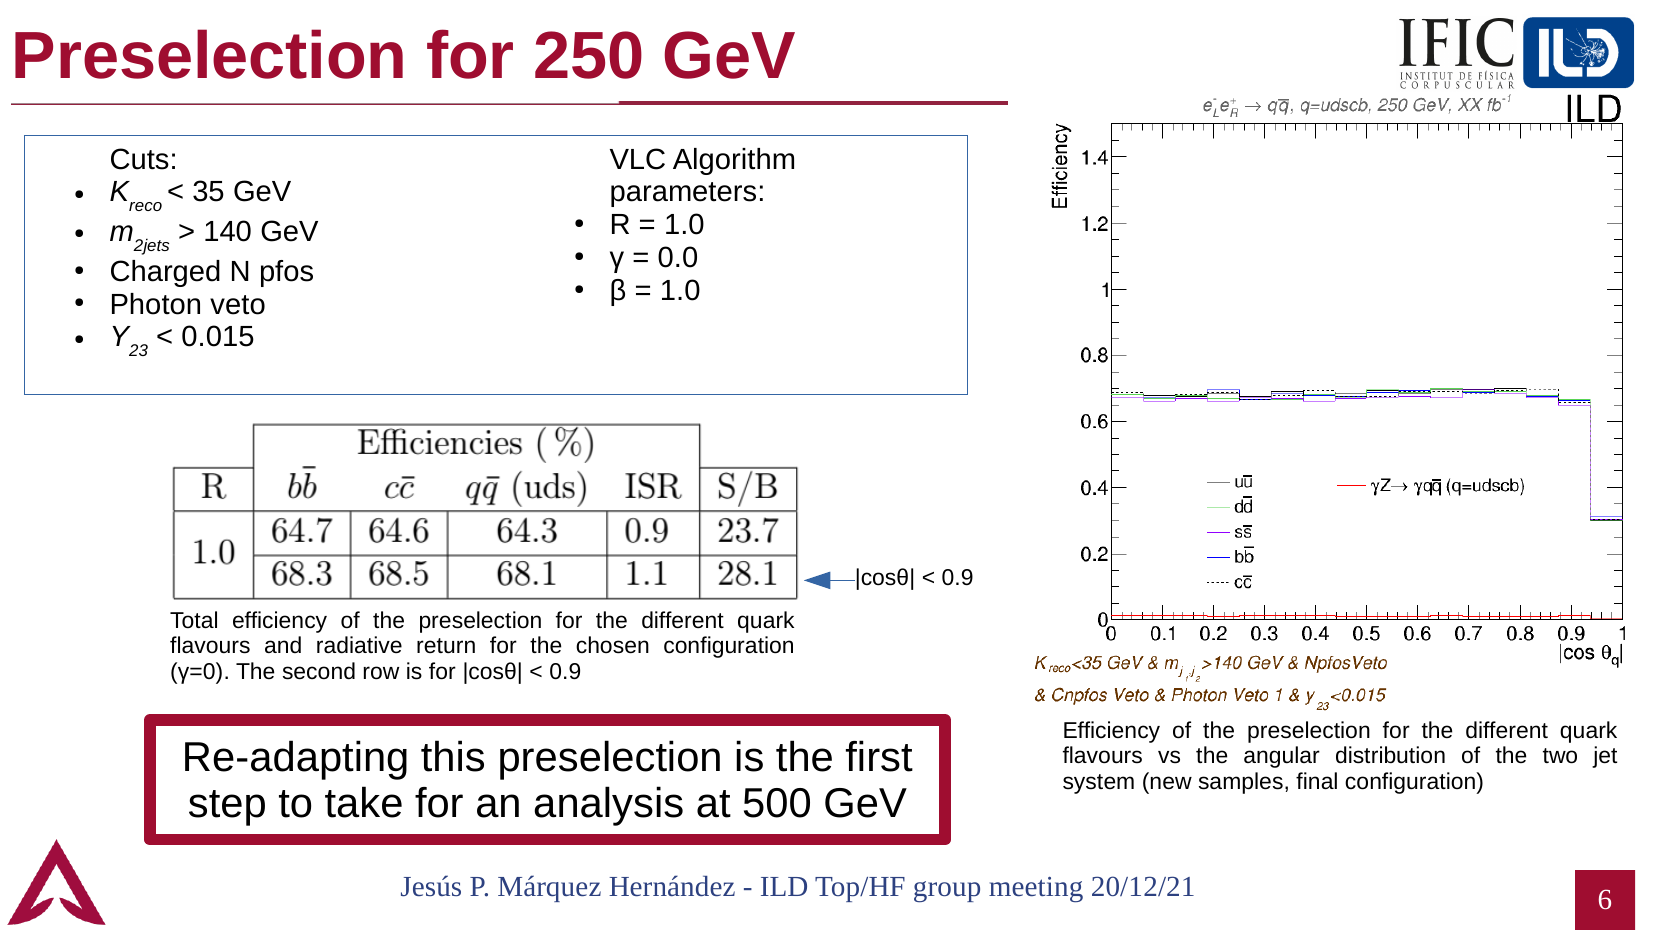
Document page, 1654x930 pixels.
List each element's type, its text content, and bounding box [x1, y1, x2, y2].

picture [11, 16, 1653, 721]
title Preselection for 250 GeV [11, 18, 1500, 93]
text_box Re-adapting this preselection is the first step to take for an analysis at 500 GeV [150, 720, 946, 840]
text_box Total efficiency of the preselection for the different quark flavours and radiative return for the chosen configuration (γ=0). The second row is for |cosθ| < 0.9 [120, 600, 811, 702]
text_box Efficiency of the preselection for the different quark flavours vs the angular distribution of the two jet system (new samples, final configuration) [1047, 721, 1633, 828]
table_header Cuts: Kreco < 35 GeV m2jets > 140 GeV Charged N pfos Photon veto Y23 < 0.015 [25, 136, 524, 394]
text_box |cosθ| < 0.9 [840, 557, 989, 598]
table_header VLC Algorithm parameters: R = 1.0 γ = 0.0 β = 1.0 [524, 136, 967, 394]
picture [1522, 14, 1635, 90]
picture [7, 839, 106, 925]
picture [165, 419, 804, 604]
